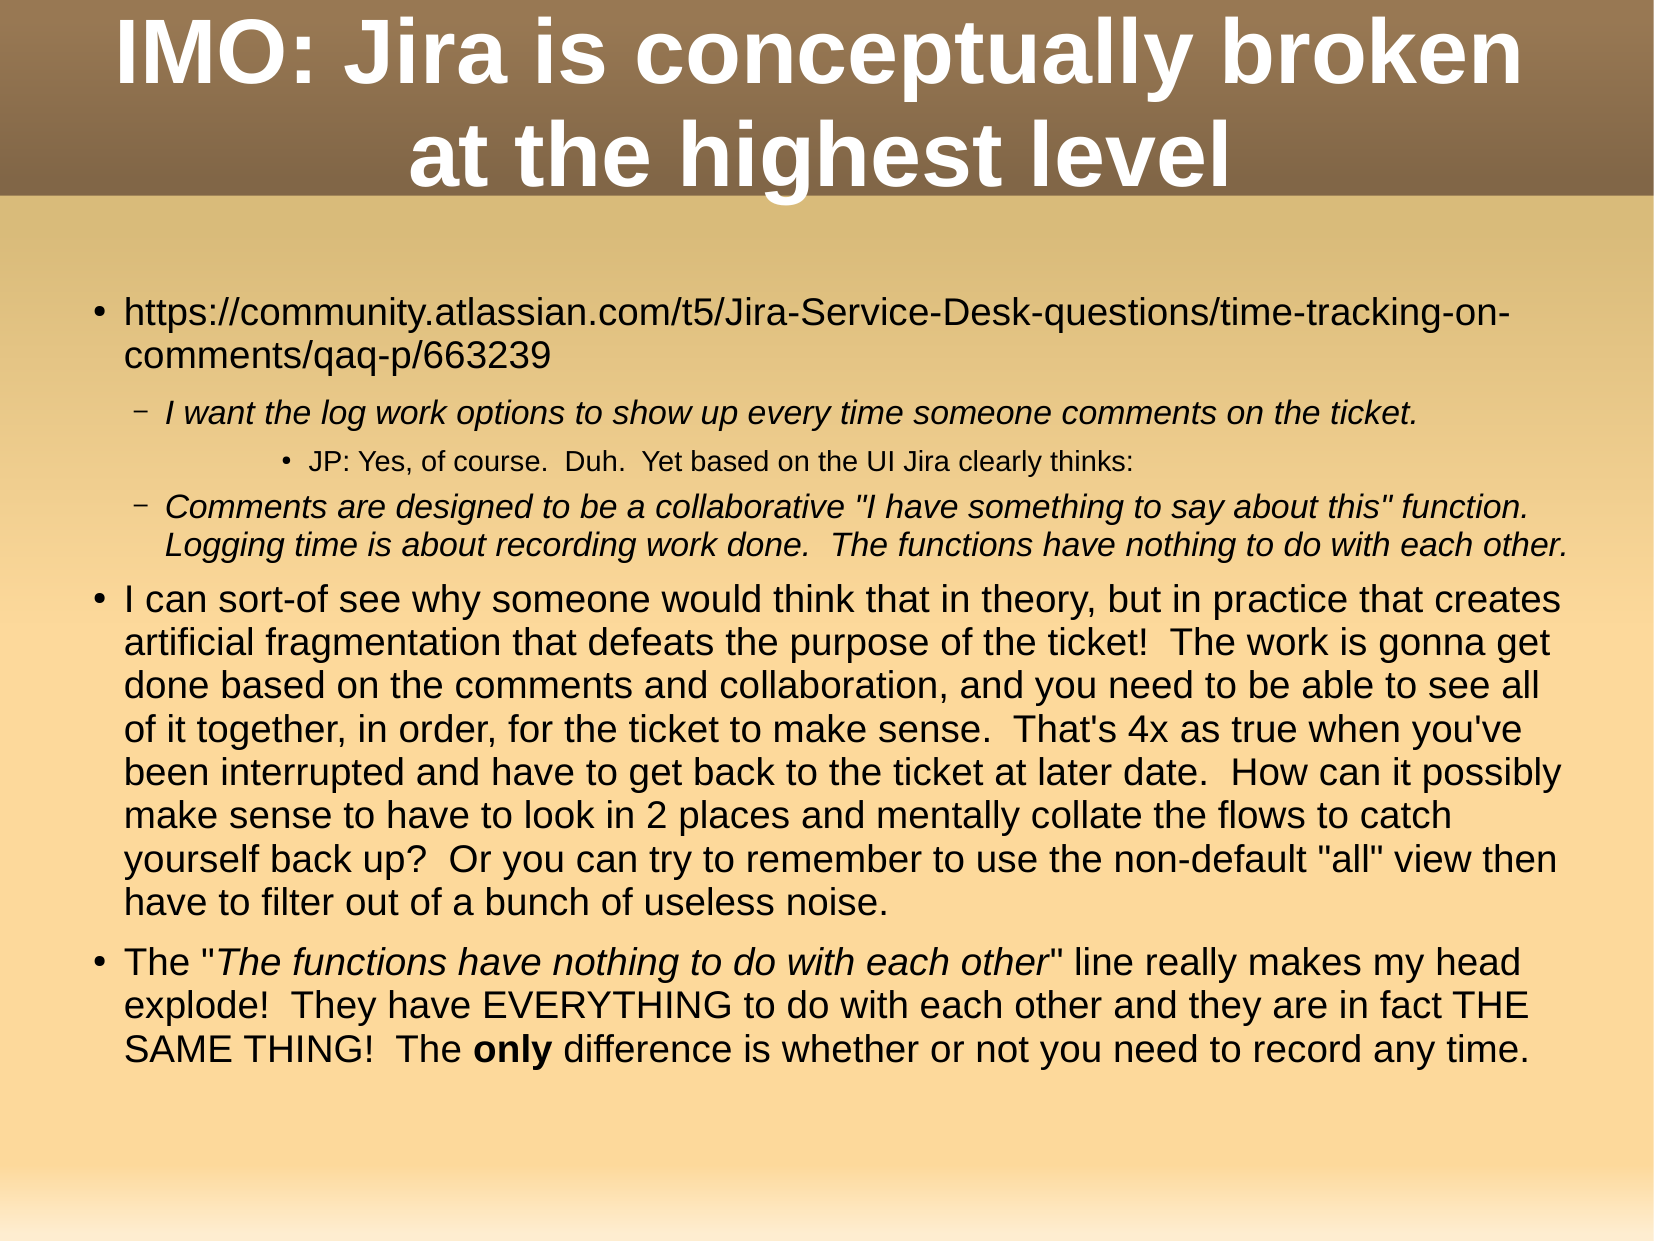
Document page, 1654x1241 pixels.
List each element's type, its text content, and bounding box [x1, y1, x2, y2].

title IMO: Jira is conceptually broken at the highest level [76, 0, 1565, 208]
picture [0, 0, 1654, 1241]
list https://community.atlassian.com/t5/Jira-Service-Desk-questions/time-tracking-on-comments/qaq-p/663239 I want the log work options to show up every time someone comments on the ticket. JP: Yes, of course. Duh. Yet based on the UI Jira clearly thinks: Comments are designed to be a collaborative "I have something to say about this" function. Logging time is about recording work done. The functions have nothing to do with each other. I can sort-of see why someone would think that in theory, but in practice that creates artificial fragmentation that defeats the purpose of the ticket! The work is gonna get done based on the comments and collaboration, and you need to be able to see all of it together, in order, for the ticket to make sense. That's 4x as true when you've been interrupted and have to get back to the ticket at later date. How can it possibly make sense to have to look in 2 places and mentally collate the flows to catch yourself back up? Or you can try to remember to use the non-default "all" view then have to filter out of a bunch of useless noise. The "The functions have nothing to do with each other" line really makes my head explode! They have EVERYTHING to do with each other and they are in fact THE SAME THING! The only difference is whether or not you need to record any time. [82, 290, 1571, 1109]
